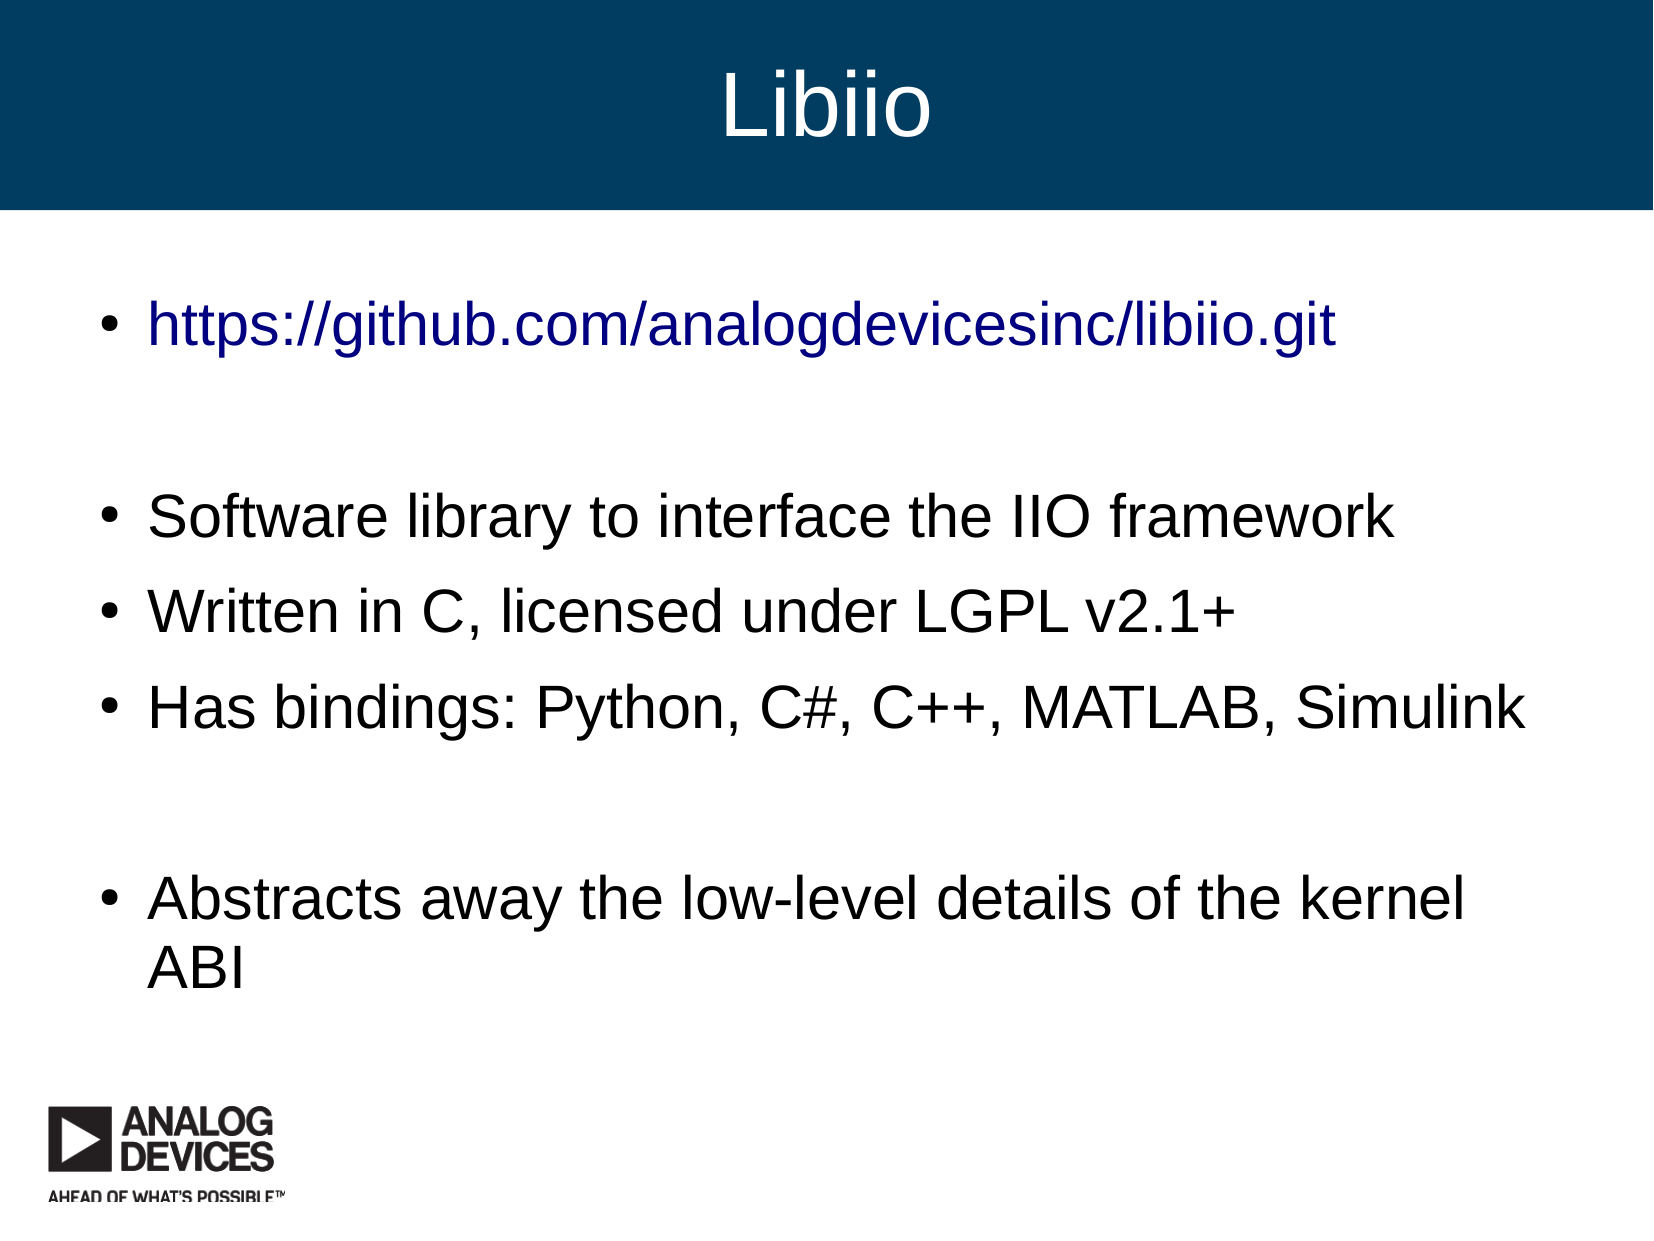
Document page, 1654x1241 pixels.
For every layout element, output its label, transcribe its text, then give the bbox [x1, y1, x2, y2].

title Libiio [0, 0, 1653, 211]
list https://github.com/analogdevicesinc/libiio.git Software library to interface the IIO framework Written in C, licensed under LGPL v2.1+ Has bindings: Python, C#, C++, MATLAB, Simulink Abstracts away the low-level details of the kernel ABI [82, 290, 1538, 1010]
